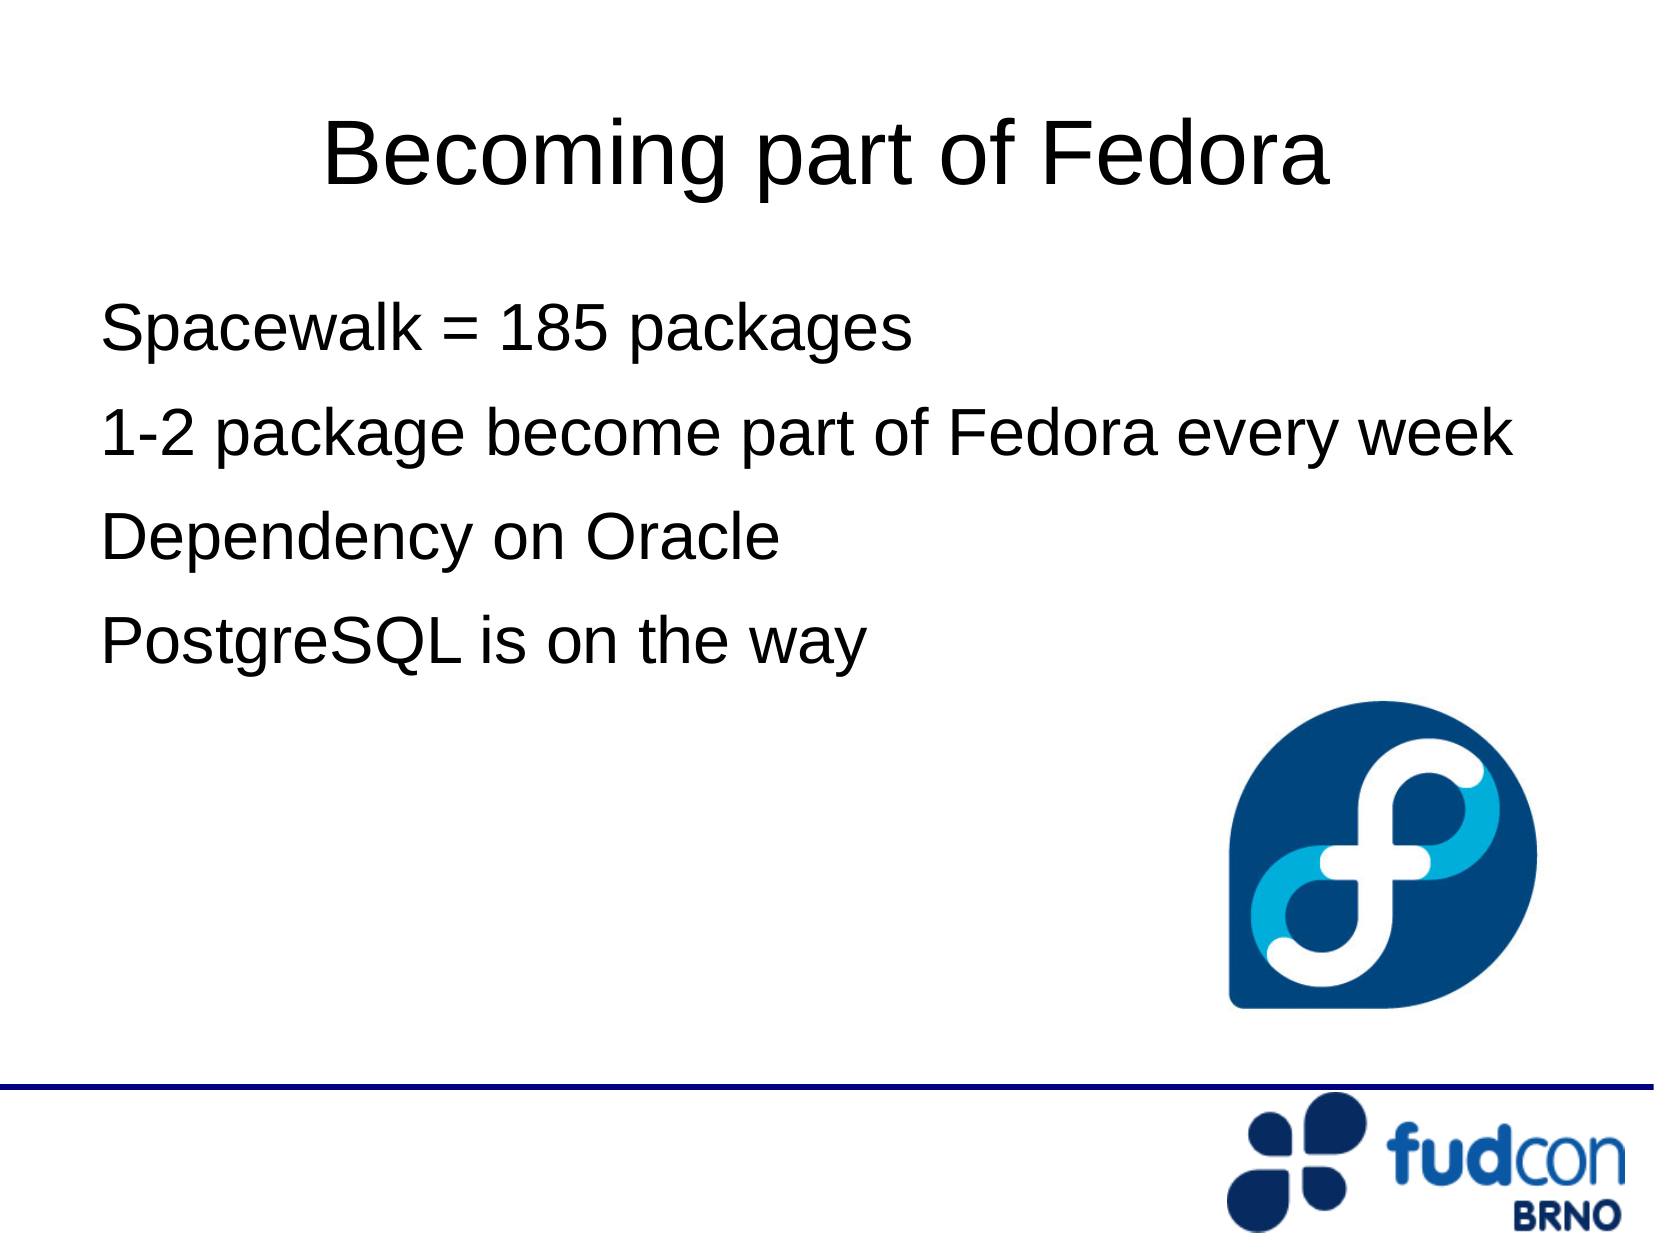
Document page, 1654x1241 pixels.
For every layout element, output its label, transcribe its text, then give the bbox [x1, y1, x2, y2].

picture [1188, 683, 1563, 1053]
list Spacewalk = 185 packages 1-2 package become part of Fedora every week Dependency on Oracle PostgreSQL is on the way [82, 290, 1571, 1109]
picture [1227, 1092, 1625, 1233]
title Becoming part of Fedora [82, 49, 1571, 257]
